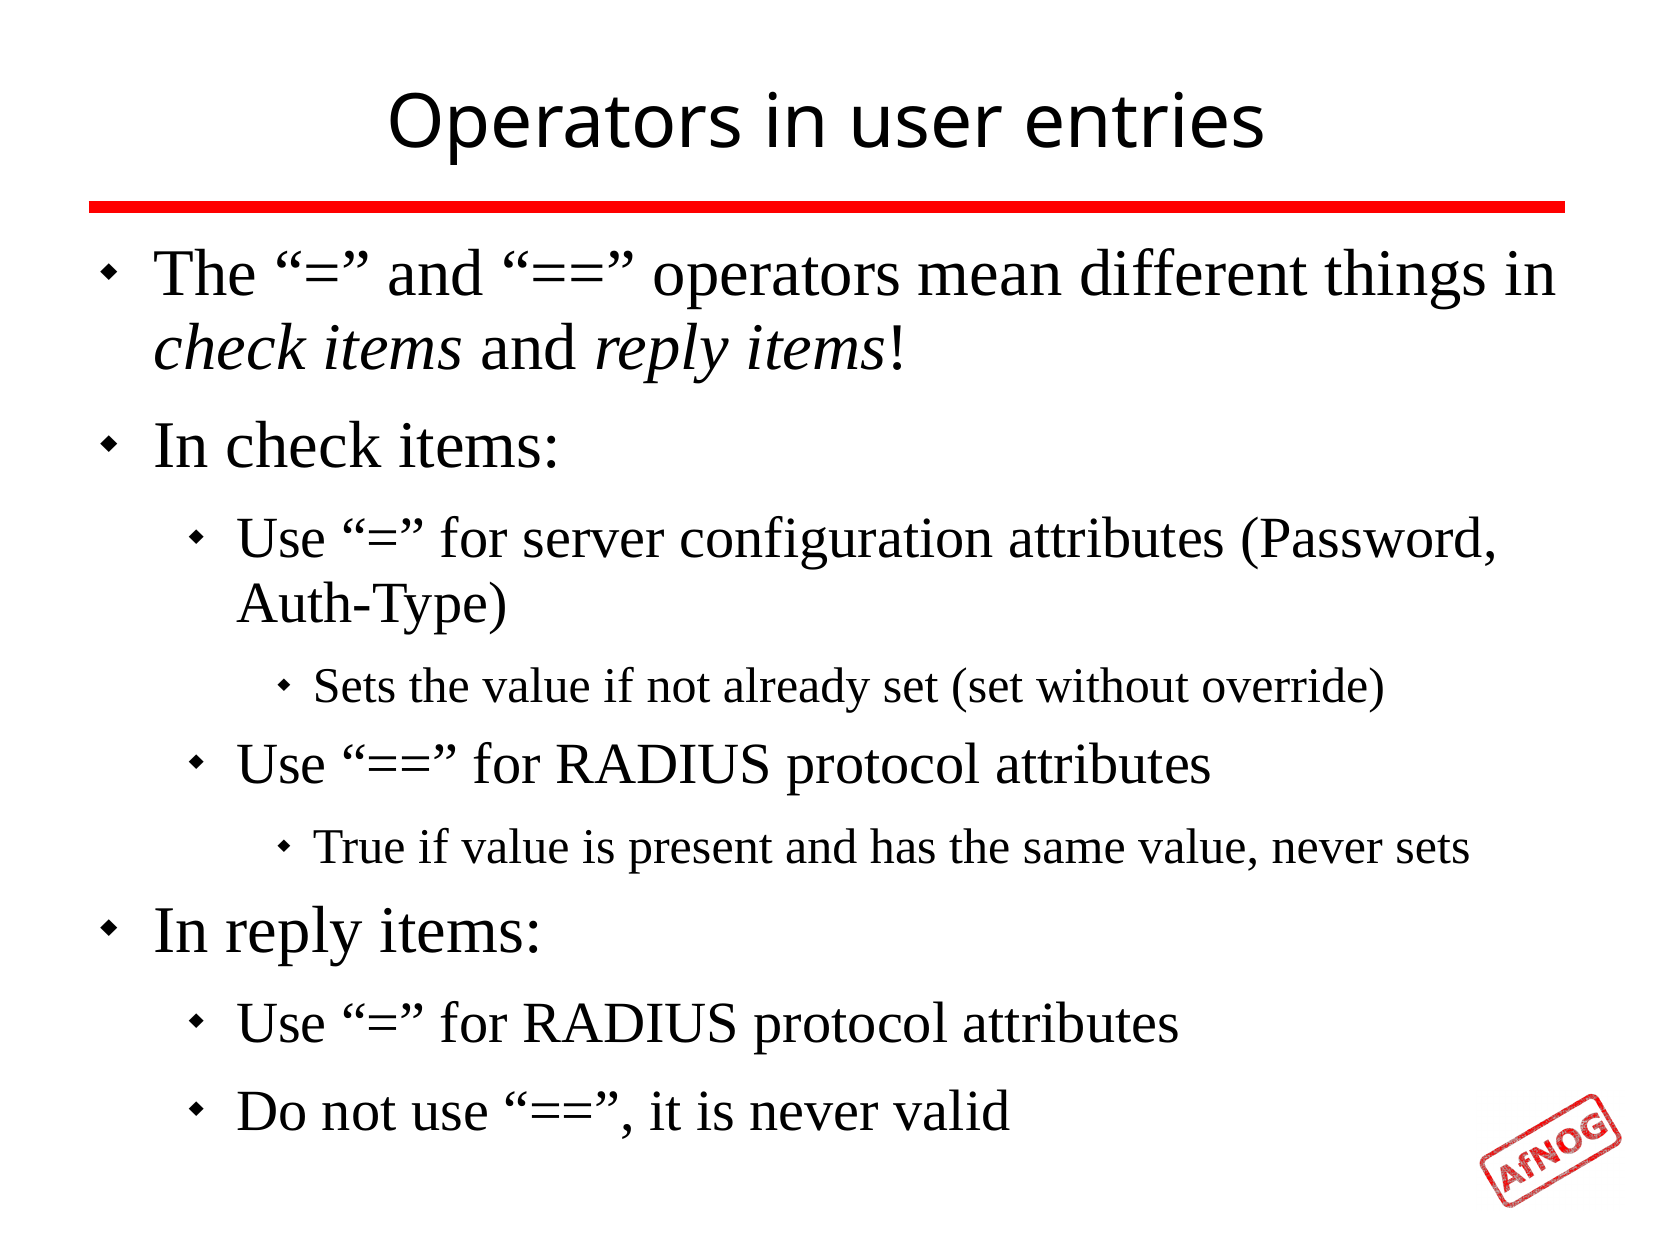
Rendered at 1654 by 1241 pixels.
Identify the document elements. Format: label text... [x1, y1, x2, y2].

list The “=” and “==” operators mean different things in check items and reply items! In check items: Use “=” for server configuration attributes (Password, Auth-Type) Sets the value if not already set (set without override) Use “==” for RADIUS protocol attributes True if value is present and has the same value, never sets In reply items: Use “=” for RADIUS protocol attributes Do not use “==”, it is never valid [82, 236, 1571, 1143]
title Operators in user entries [82, 29, 1571, 207]
picture [1476, 1090, 1625, 1211]
